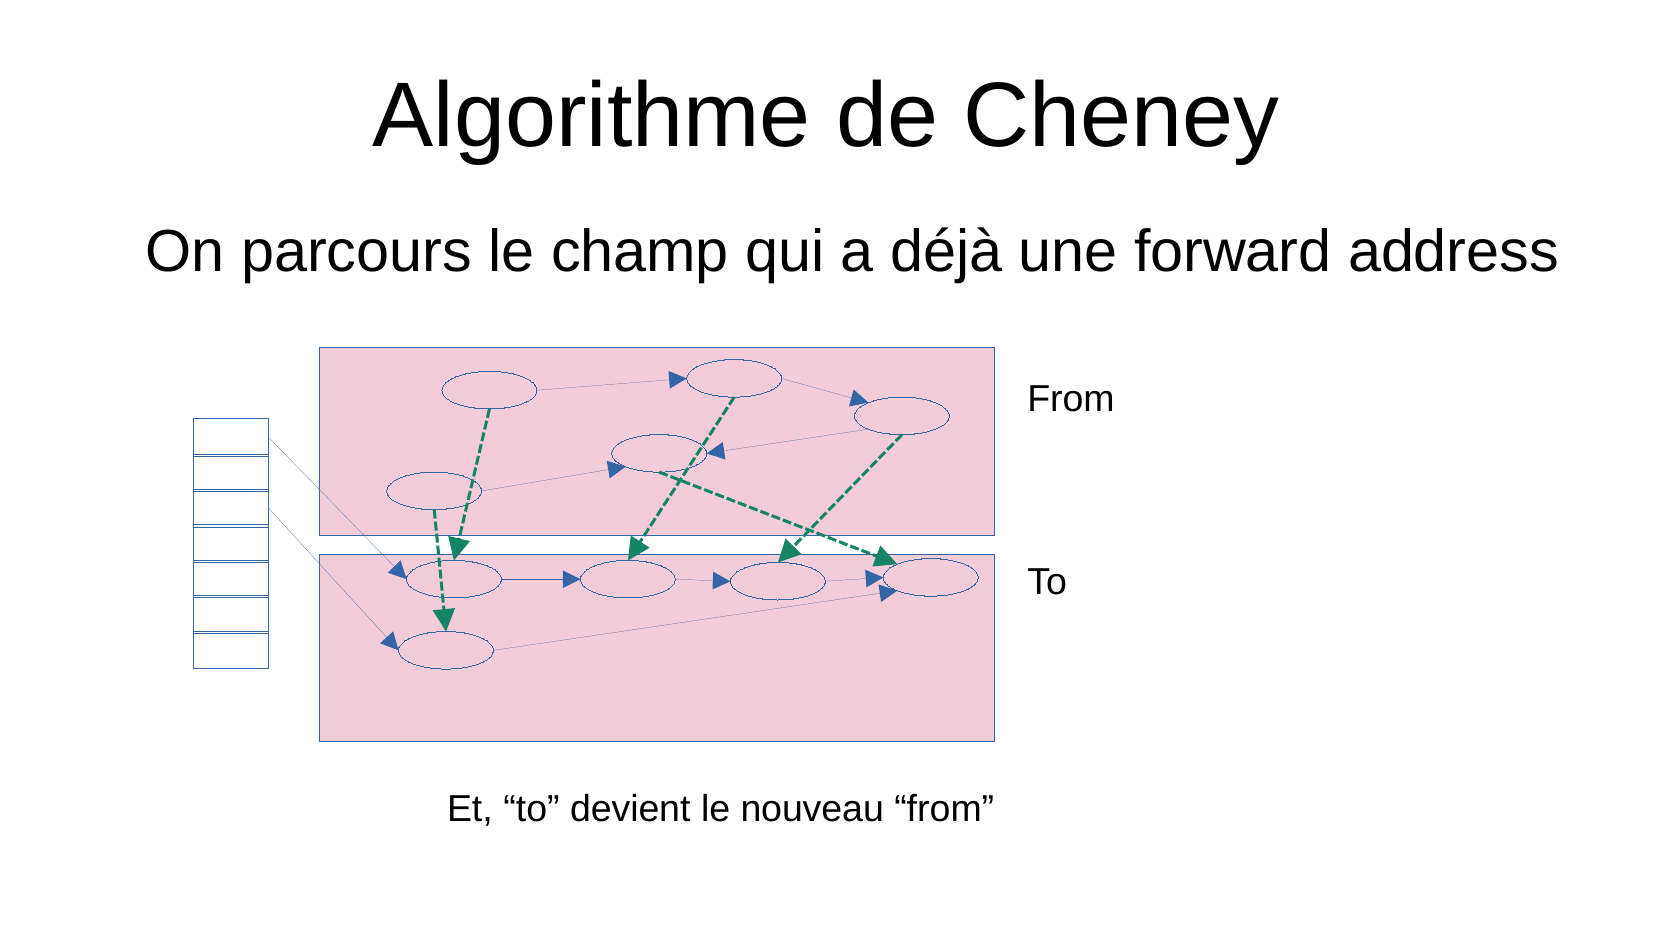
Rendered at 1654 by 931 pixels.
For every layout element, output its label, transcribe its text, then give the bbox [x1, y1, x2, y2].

text_box [319, 347, 995, 536]
text_box Et, “to” devient le nouveau “from” [432, 780, 1010, 838]
text_box [319, 491, 363, 536]
text_box To [1012, 552, 1082, 610]
text_box [319, 554, 995, 742]
text_box From [1012, 369, 1130, 427]
title Algorithme de Cheney [82, 37, 1571, 193]
list On parcours le champ qui a déjà une forward address [82, 217, 1571, 301]
